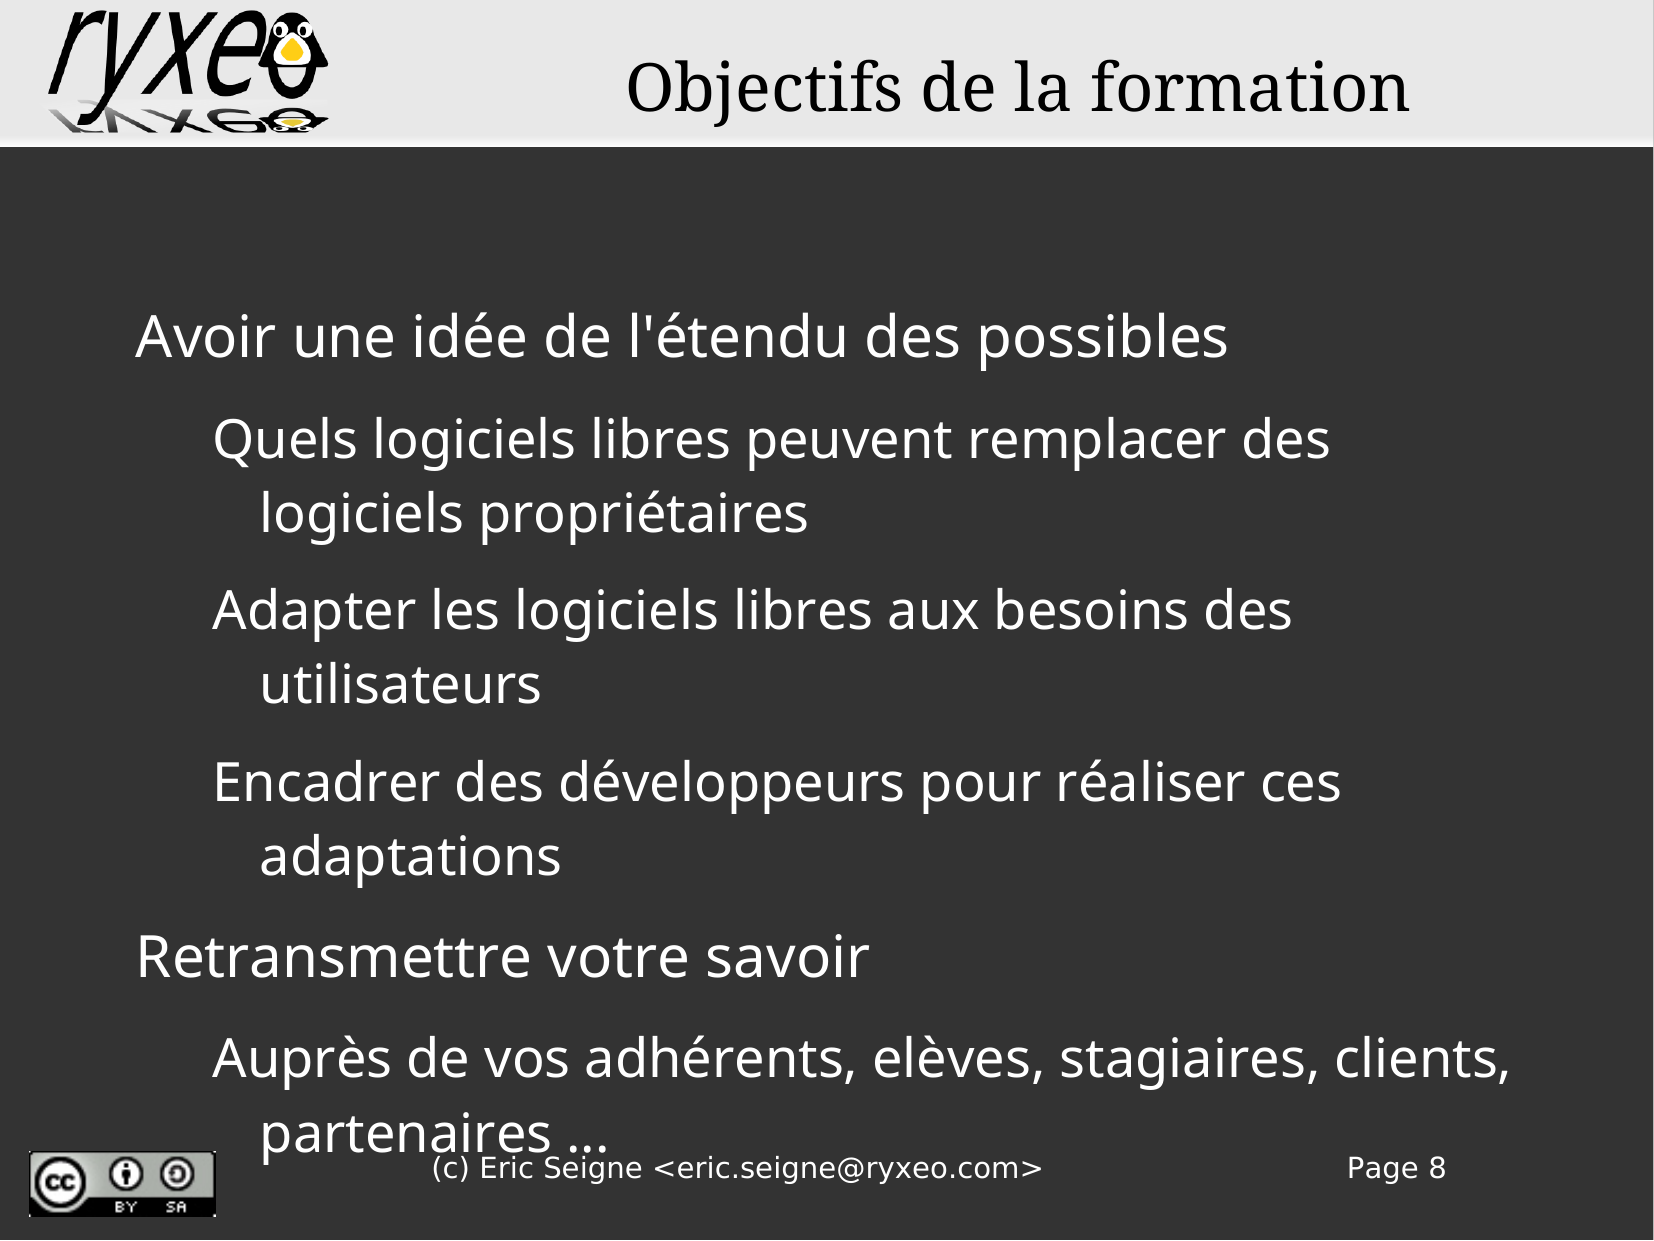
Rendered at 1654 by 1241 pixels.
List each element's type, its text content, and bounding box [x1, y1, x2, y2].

list Avoir une idée de l'étendu des possibles Quels logiciels libres peuvent remplacer des logiciels propriétaires Adapter les logiciels libres aux besoins des utilisateurs Encadrer des développeurs pour réaliser ces adaptations Retransmettre votre savoir Auprès de vos adhérents, elèves, stagiaires, clients, partenaires ... [118, 295, 1522, 1117]
picture [29, 1151, 216, 1217]
picture [0, 0, 1654, 147]
title Objectifs de la formation [442, 29, 1595, 142]
